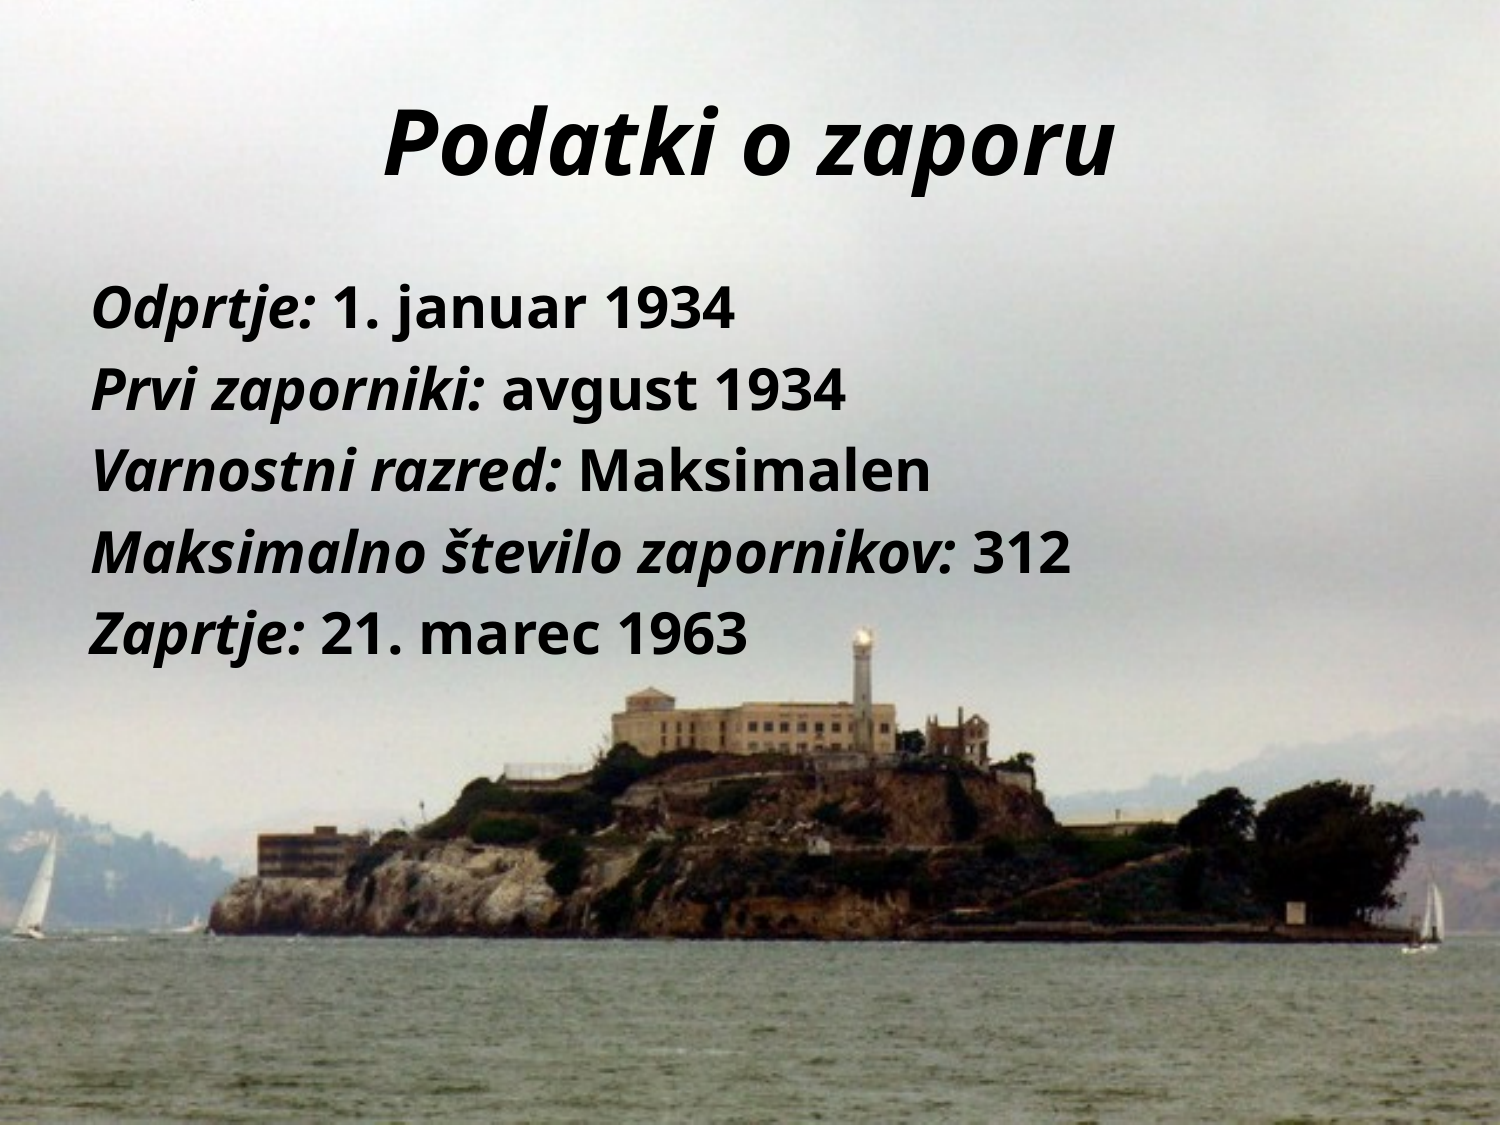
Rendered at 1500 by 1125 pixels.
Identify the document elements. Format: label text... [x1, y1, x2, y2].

title Podatki o zaporu [75, 45, 1425, 233]
picture [0, 0, 1500, 1125]
list Odprtje: 1. januar 1934 Prvi zaporniki: avgust 1934 Varnostni razred: Maksimalen Maksimalno število zapornikov: 312 Zaprtje: 21. marec 1963 [75, 262, 1425, 1005]
